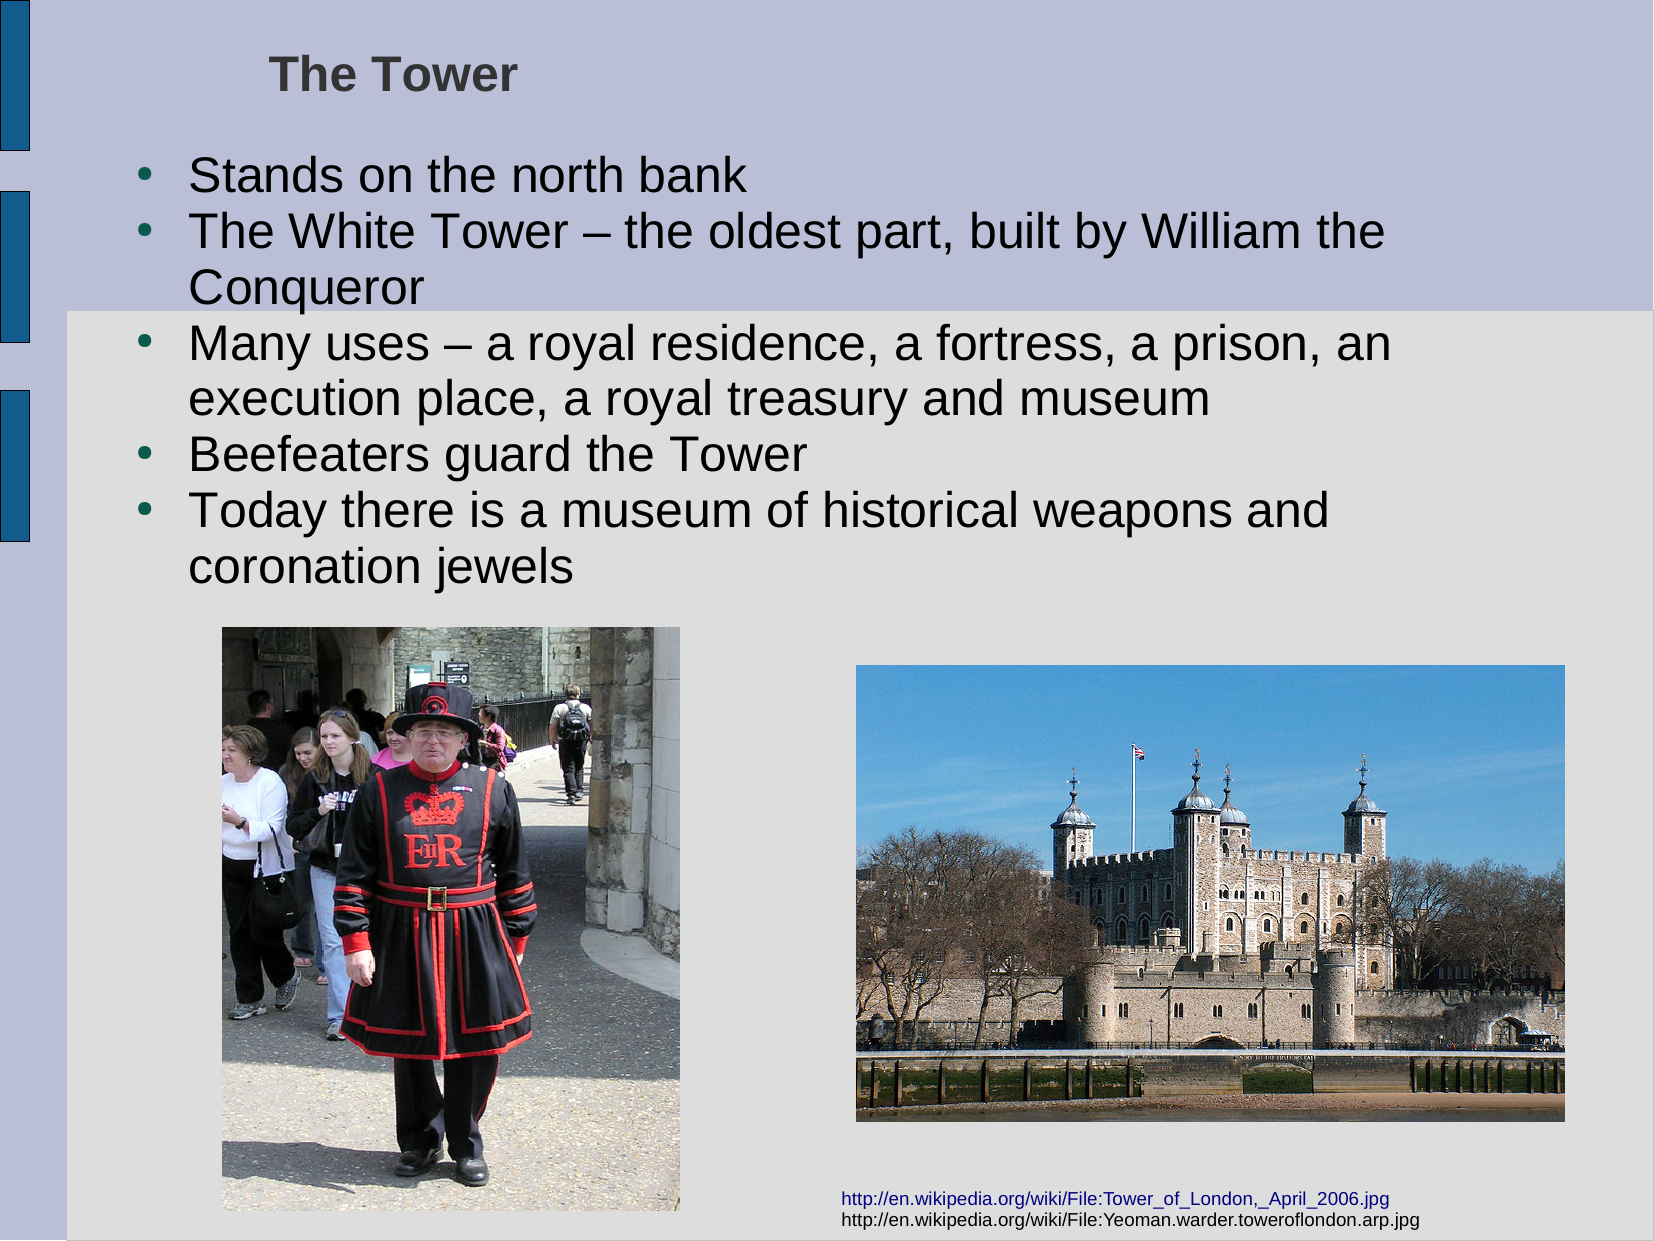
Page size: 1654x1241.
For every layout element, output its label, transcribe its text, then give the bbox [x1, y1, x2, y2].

picture [222, 627, 680, 1211]
text_box http://en.wikipedia.org/wiki/File:Tower_of_London,_April_2006.jpg http://en.wikipedia.org/wiki/File:Yeoman.warder.toweroflondon.arp.jpg [826, 1181, 1625, 1239]
picture [856, 665, 1565, 1123]
title The Tower [0, 0, 1093, 178]
list Stands on the north bank The White Tower – the oldest part, built by William the Conqueror Many uses – a royal residence, a fortress, a prison, an execution place, a royal treasury and museum Beefeaters guard the Tower Today there is a museum of historical weapons and coronation jewels [118, 147, 1531, 929]
